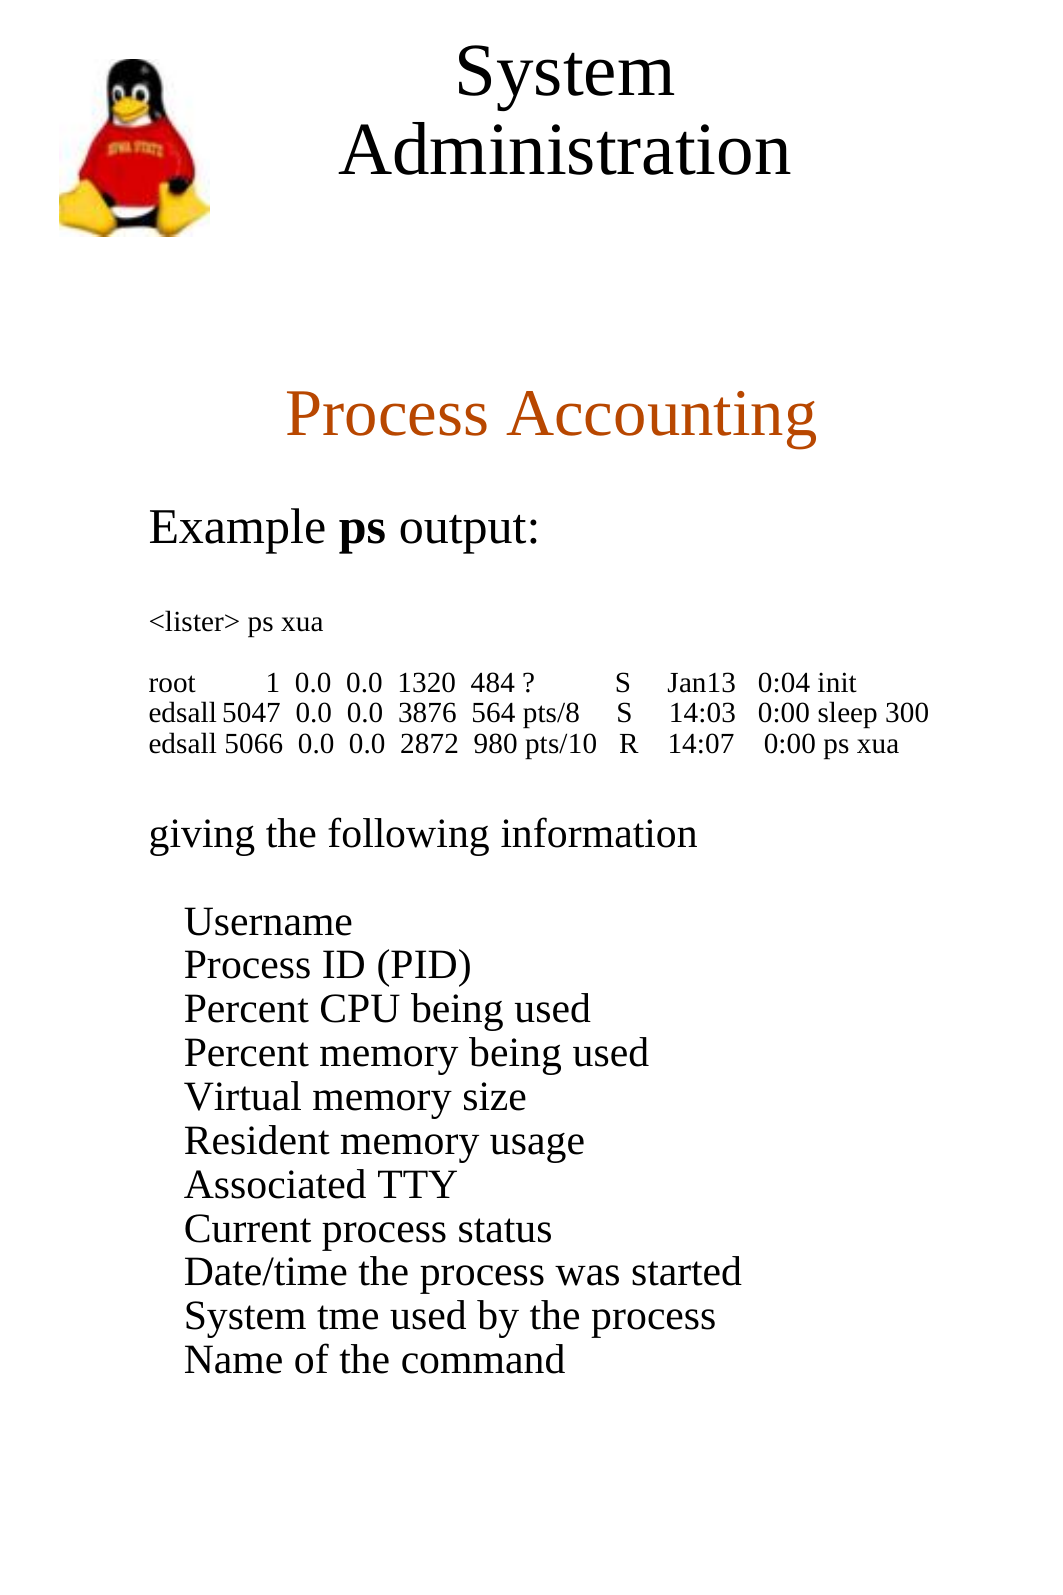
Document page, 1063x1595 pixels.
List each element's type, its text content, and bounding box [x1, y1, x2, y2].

title System Administration [237, 1, 893, 194]
picture [59, 59, 210, 237]
subtitle Process Accounting Example ps output: <lister> ps xua root 1 0.0 0.0 1320 484 ? S Jan13 0:04 init edsall 5047 0.0 0.0 3876 564 pts/8 S 14:03 0:00 sleep 300 edsall 5066 0.0 0.0 2872 980 pts/10 R 14:07 0:00 ps xua giving the following information Username Process ID (PID) Percent CPU being used Percent memory being used Virtual memory size Resident memory usage Associated TTY Current process status Date/time the process was started System tme used by the process Name of the command [148, 194, 956, 1567]
